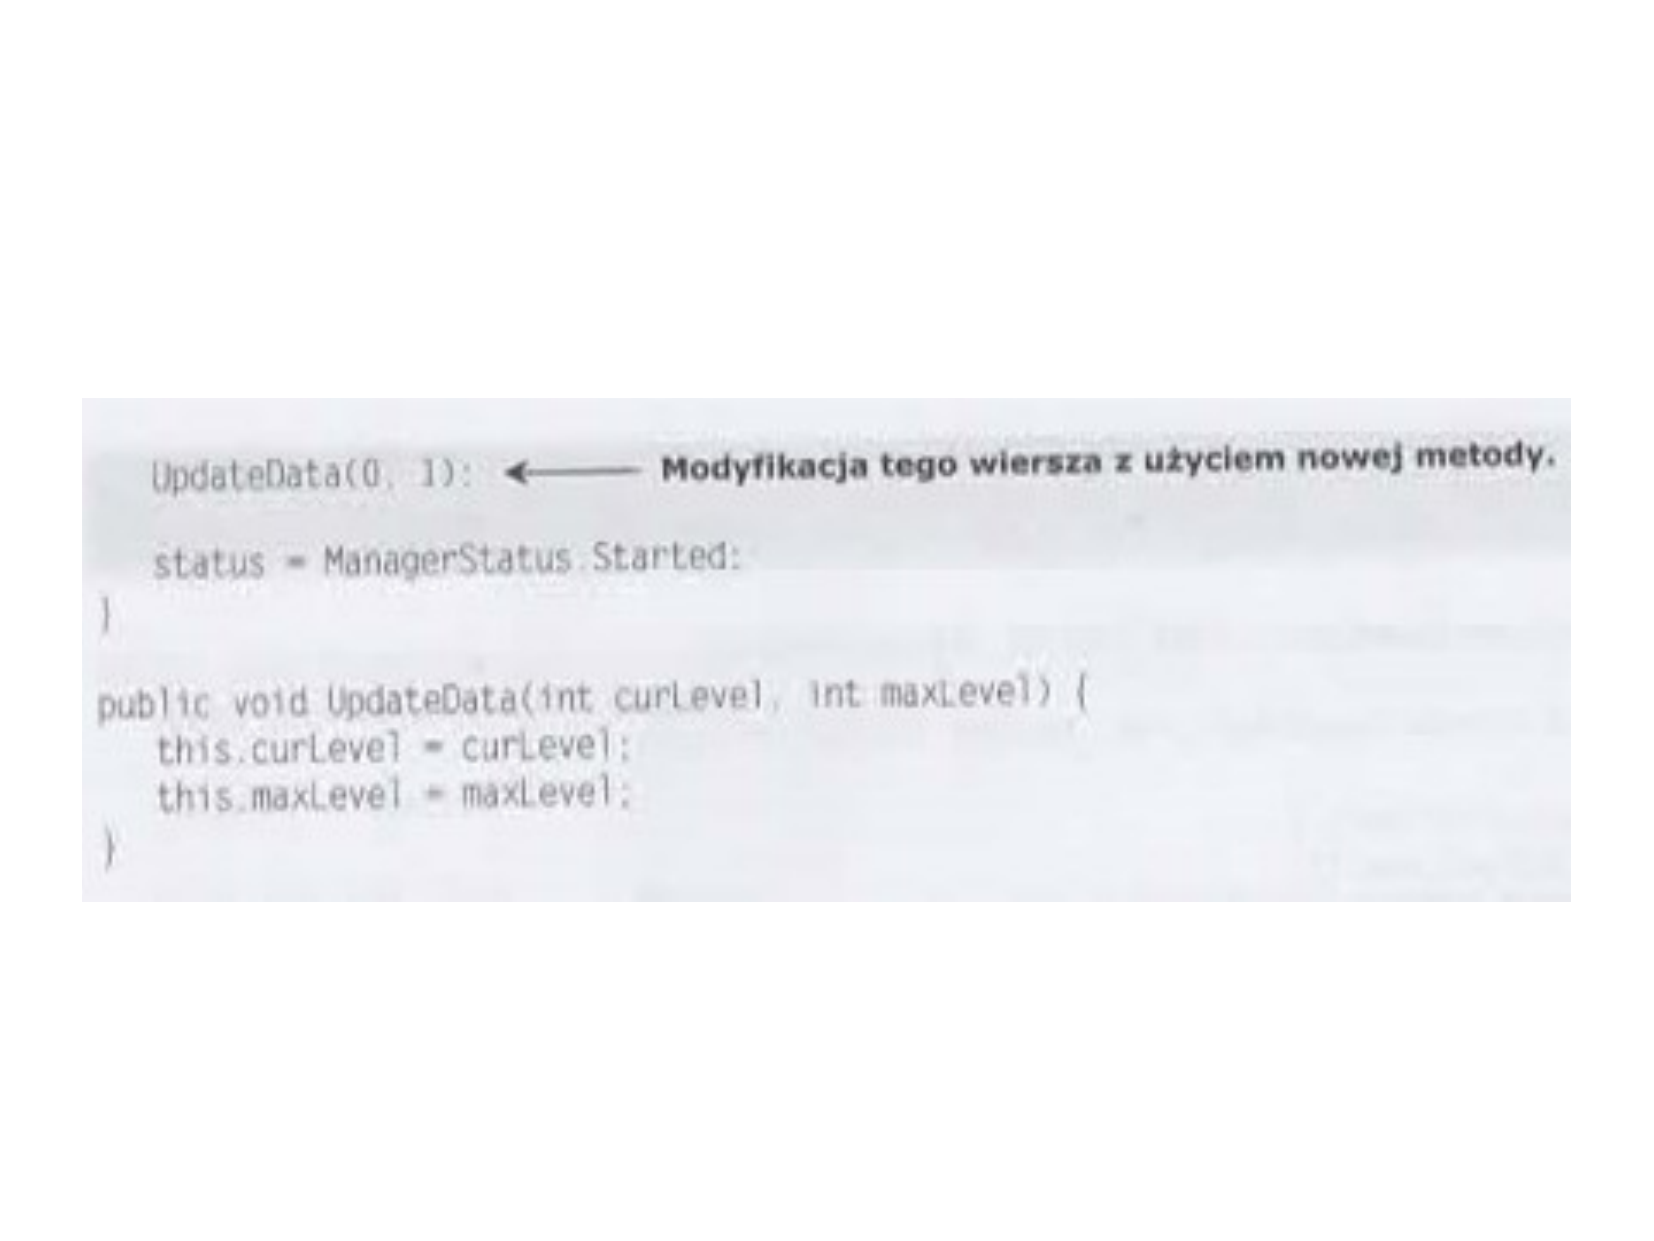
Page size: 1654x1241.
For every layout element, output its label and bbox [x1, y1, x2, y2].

picture [82, 398, 1571, 902]
